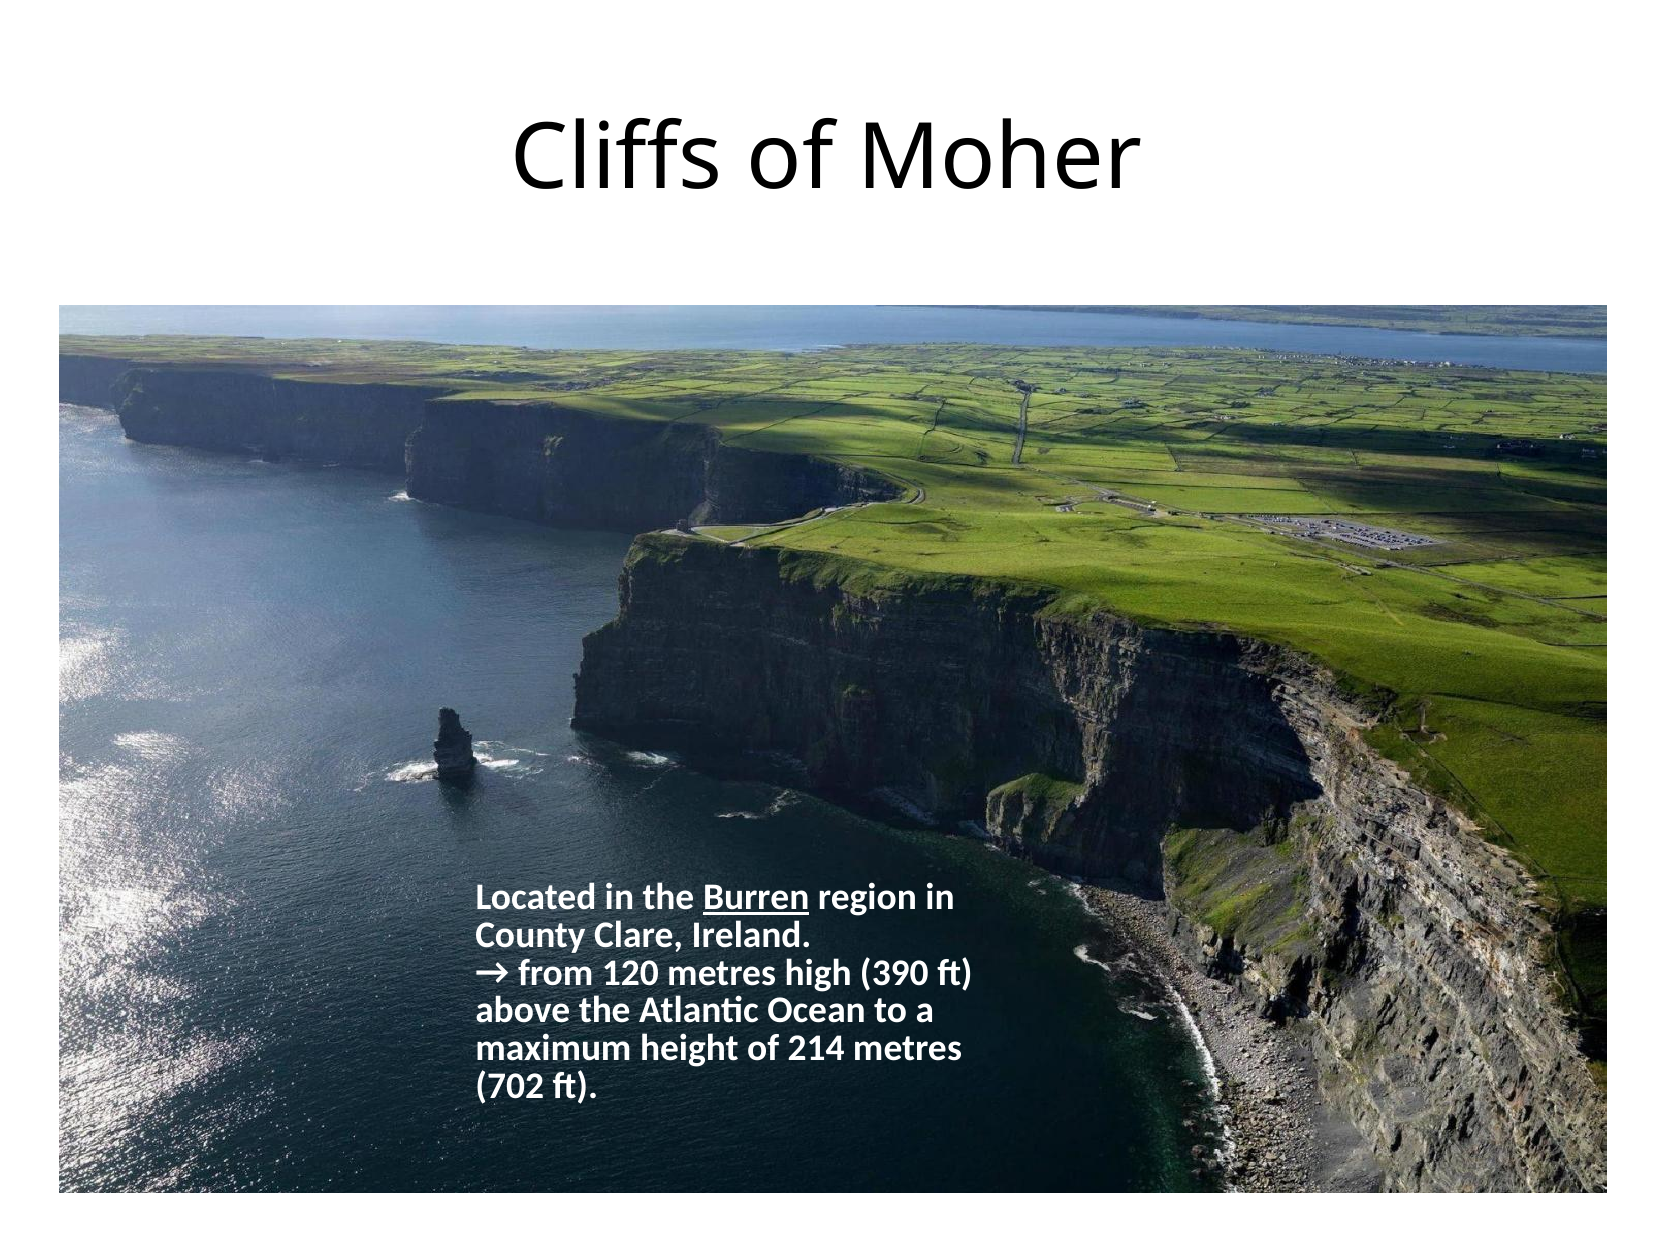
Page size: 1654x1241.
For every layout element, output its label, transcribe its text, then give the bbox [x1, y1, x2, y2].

title Cliffs of Moher [82, 49, 1571, 257]
picture [59, 305, 1607, 1193]
text_box Located in the Burren region in County Clare, Ireland. → from 120 metres high (390 ft) above the Atlantic Ocean to a maximum height of 214 metres (702 ft). [460, 874, 993, 1164]
